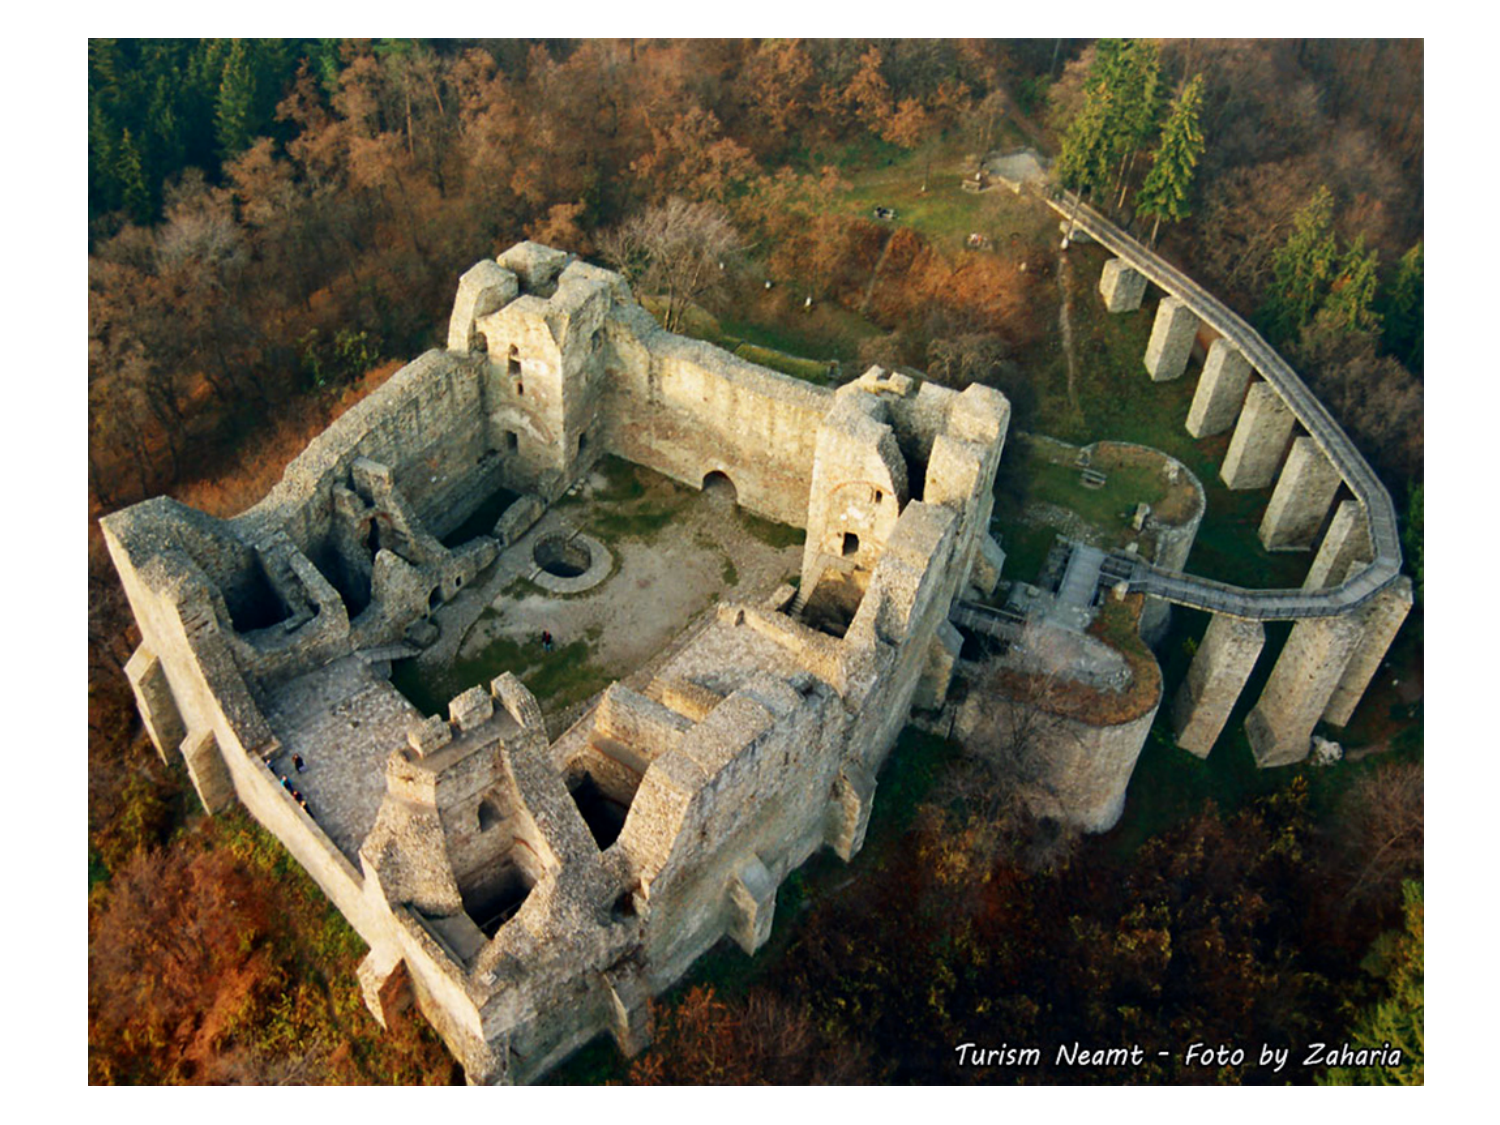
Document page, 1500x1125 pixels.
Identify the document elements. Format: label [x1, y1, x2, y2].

picture [88, 38, 1424, 1086]
